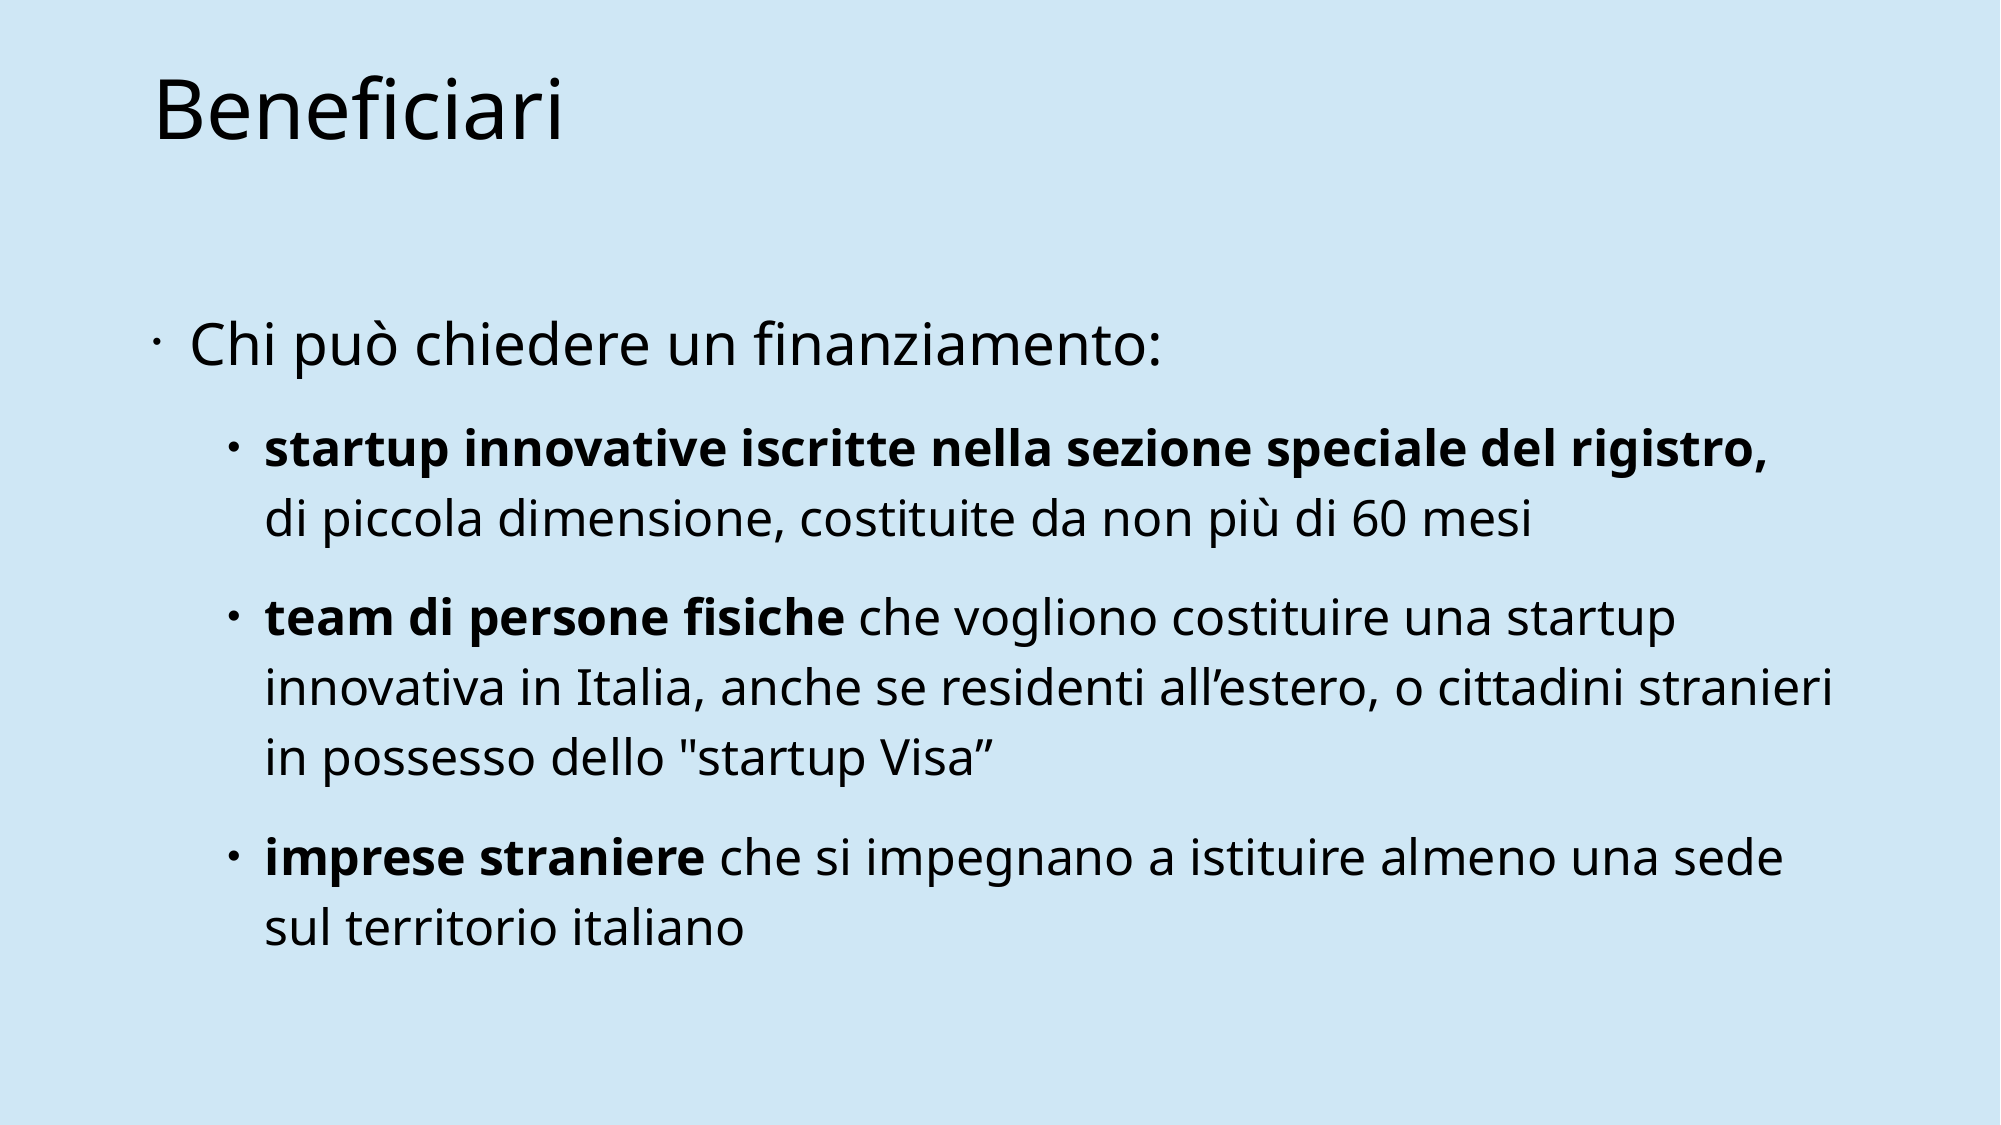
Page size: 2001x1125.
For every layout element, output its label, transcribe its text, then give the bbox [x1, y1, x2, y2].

list Chi può chiedere un finanziamento: startup innovative iscritte nella sezione speciale del rigistro, di piccola dimensione, costituite da non più di 60 mesi team di persone fisiche che vogliono costituire una startup innovativa in Italia, anche se residenti all’estero, o cittadini stranieri in possesso dello "startup Visa” imprese straniere che si impegnano a istituire almeno una sede sul territorio italiano [137, 299, 1863, 1014]
title Beneficiari [137, 59, 1863, 278]
